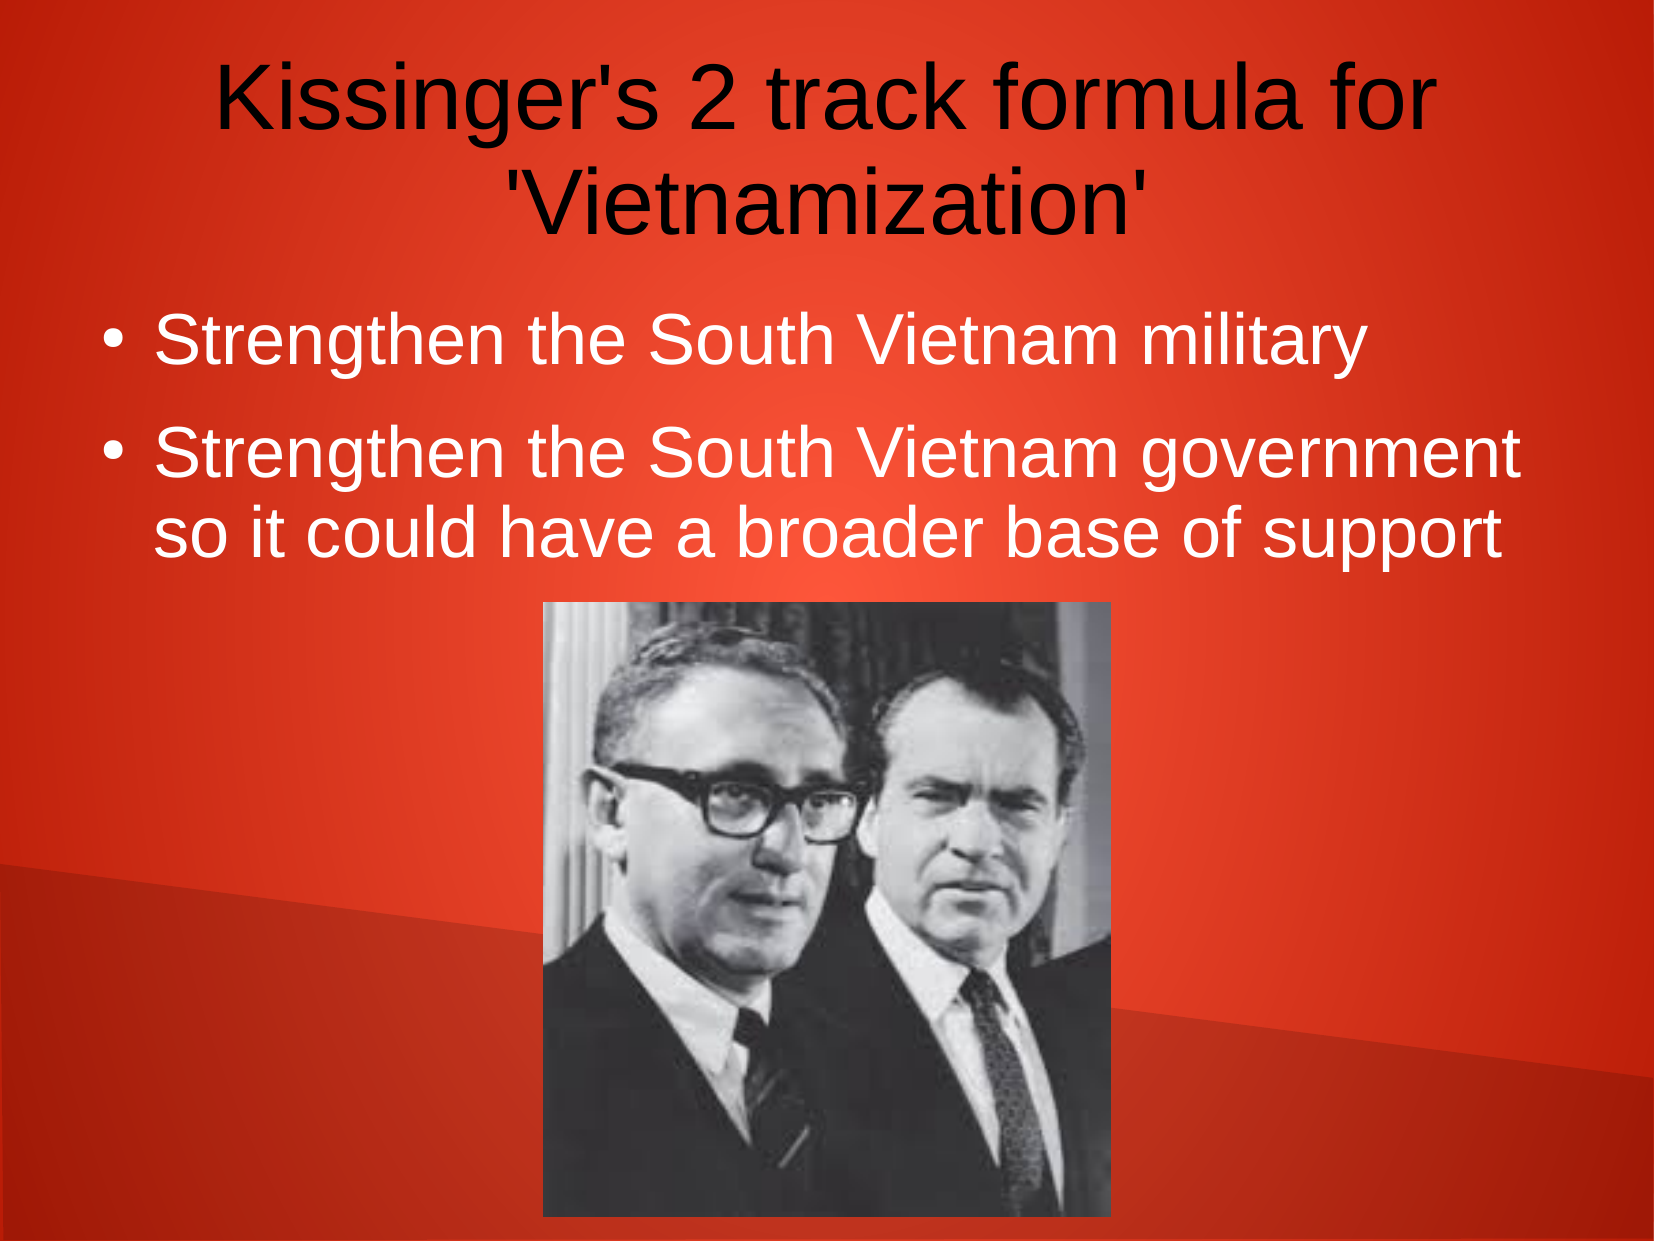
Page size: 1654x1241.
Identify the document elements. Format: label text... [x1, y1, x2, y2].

picture [543, 602, 1111, 1217]
title Kissinger's 2 track formula for 'Vietnamization' [82, 45, 1571, 255]
list Strengthen the South Vietnam military Strengthen the South Vietnam government so it could have a broader base of support [82, 299, 1571, 1019]
